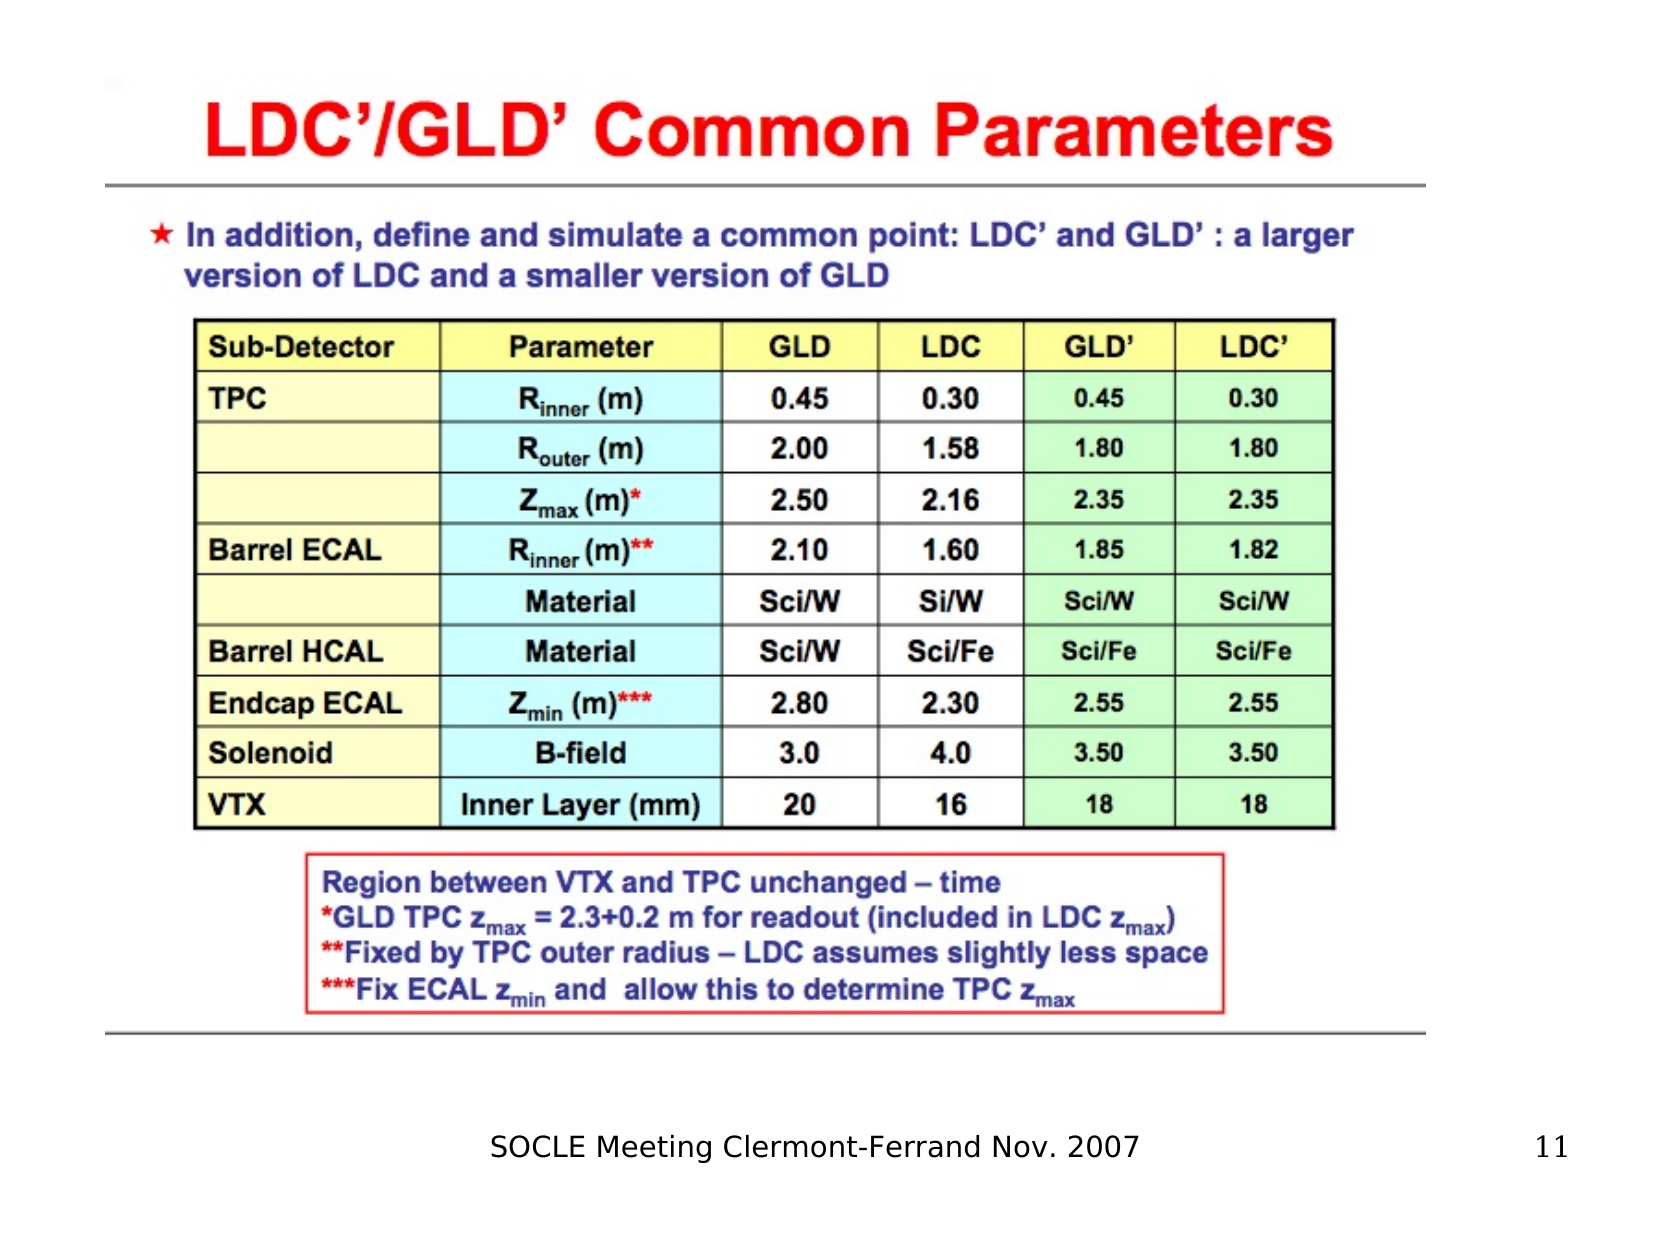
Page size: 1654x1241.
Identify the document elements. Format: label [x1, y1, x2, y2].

picture [105, 77, 1426, 1037]
